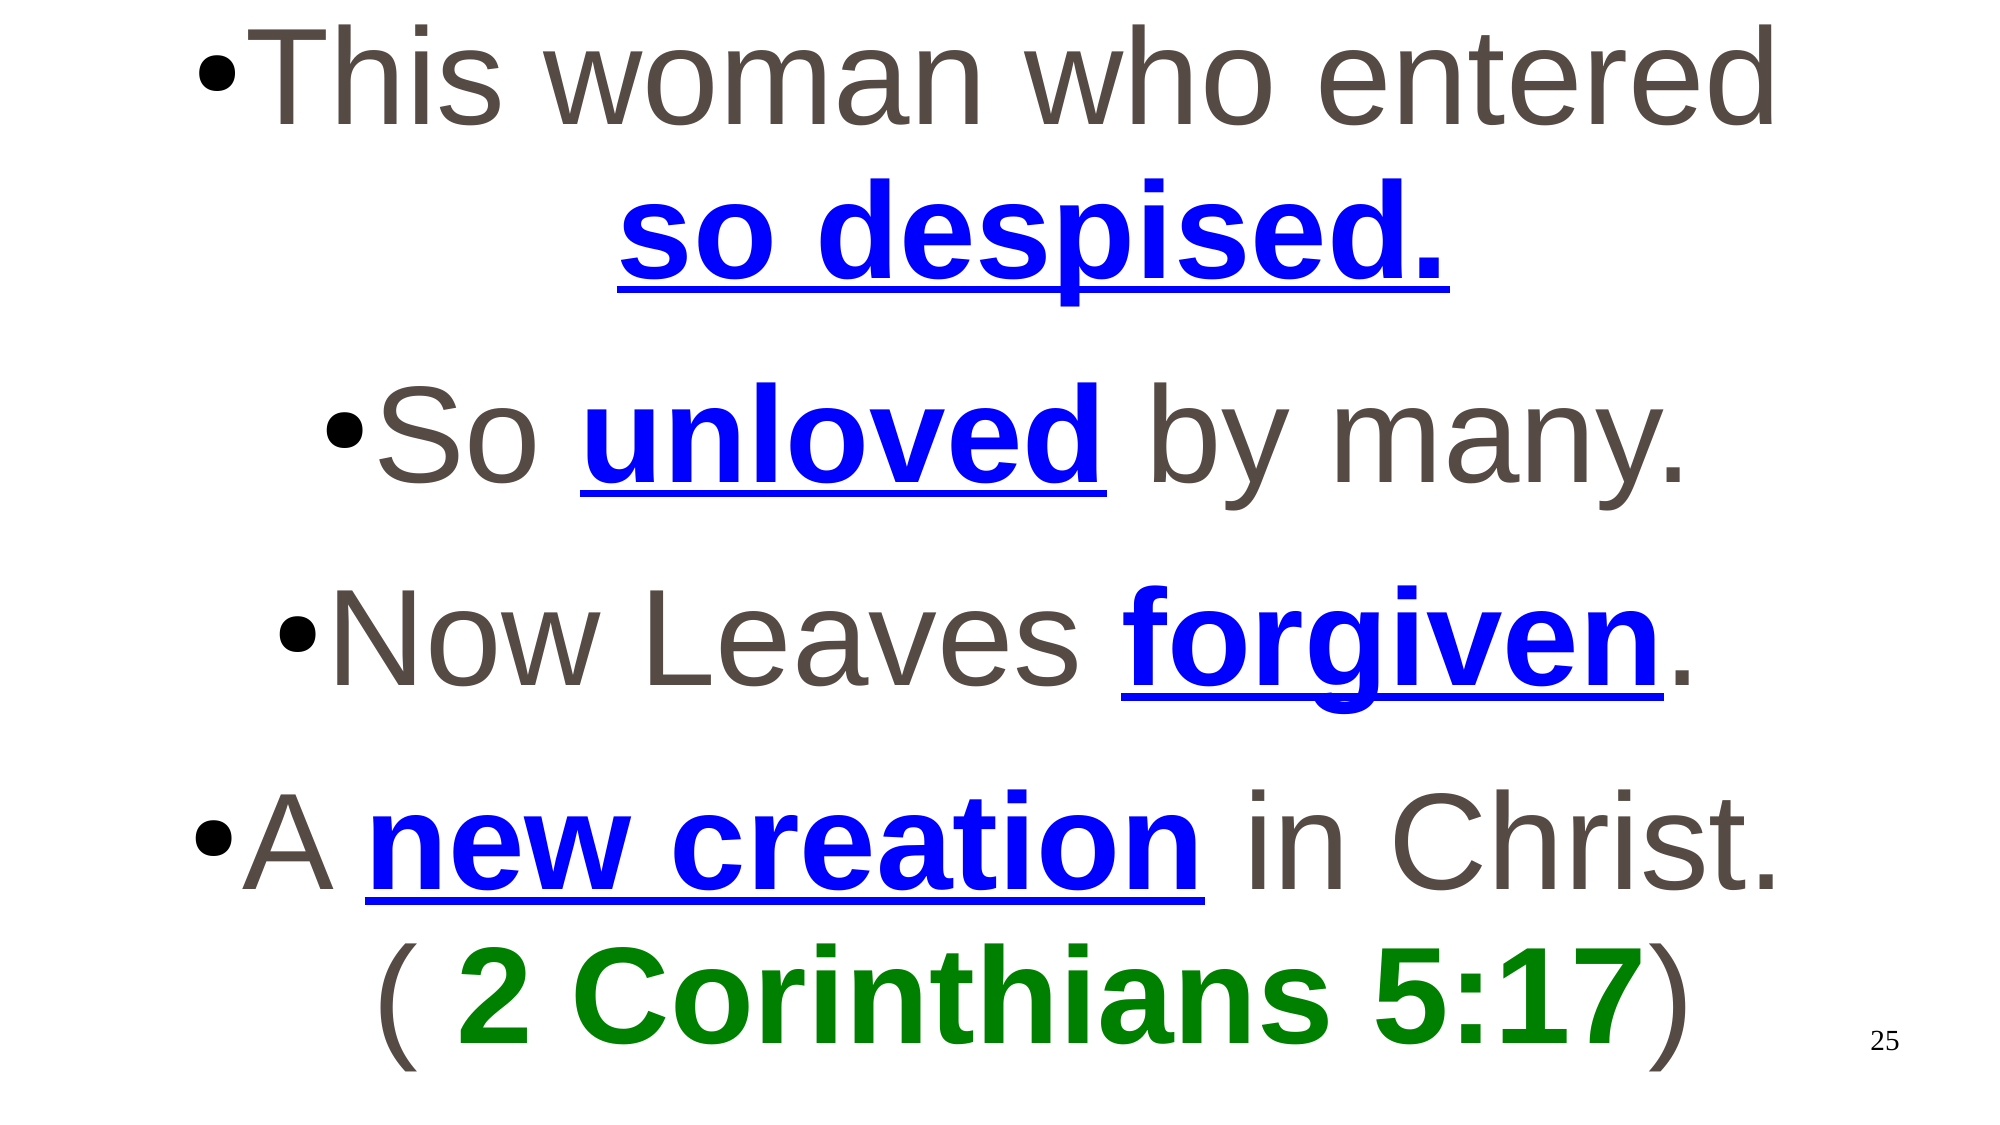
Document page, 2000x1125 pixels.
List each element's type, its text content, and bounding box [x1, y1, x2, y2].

list This woman who entered so despised. So unloved by many. Now Leaves forgiven. A new creation in Christ. ( 2 Corinthians 5:17) [0, 0, 1996, 1123]
